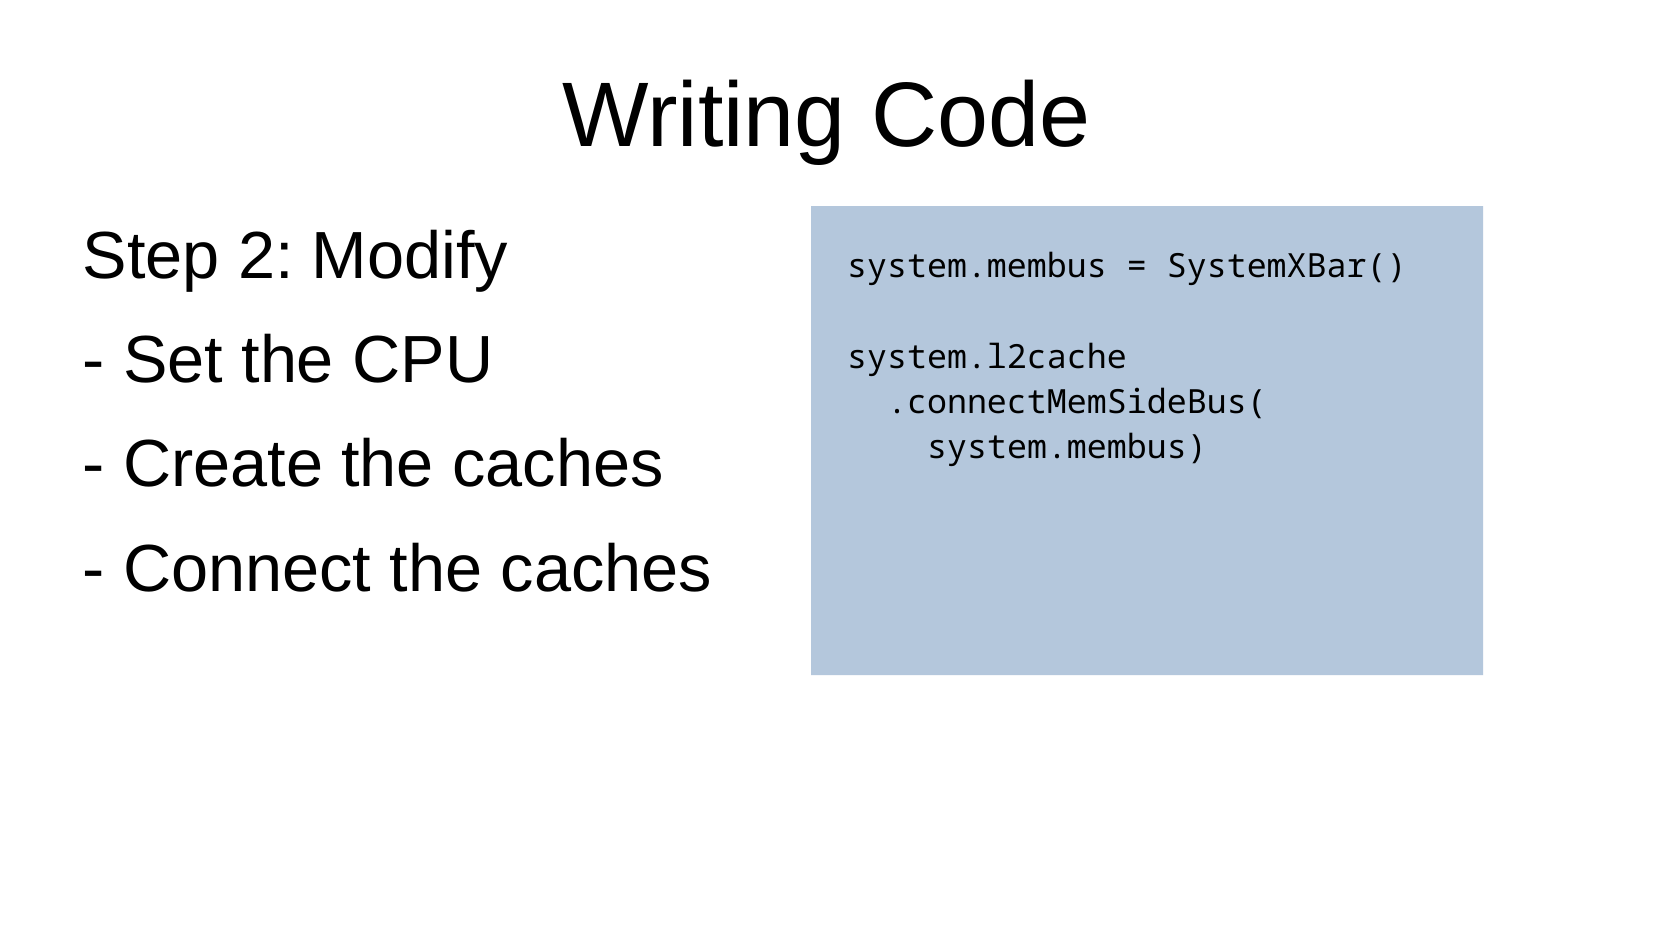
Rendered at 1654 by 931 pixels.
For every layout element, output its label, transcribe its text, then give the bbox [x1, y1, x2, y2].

text_box system.membus = SystemXBar() system.l2cache .connectMemSideBus( system.membus) [811, 206, 1484, 676]
title Writing Code [82, 37, 1571, 193]
list Step 2: Modify - Set the CPU - Create the caches - Connect the caches [82, 217, 750, 758]
list [750, 217, 1572, 758]
